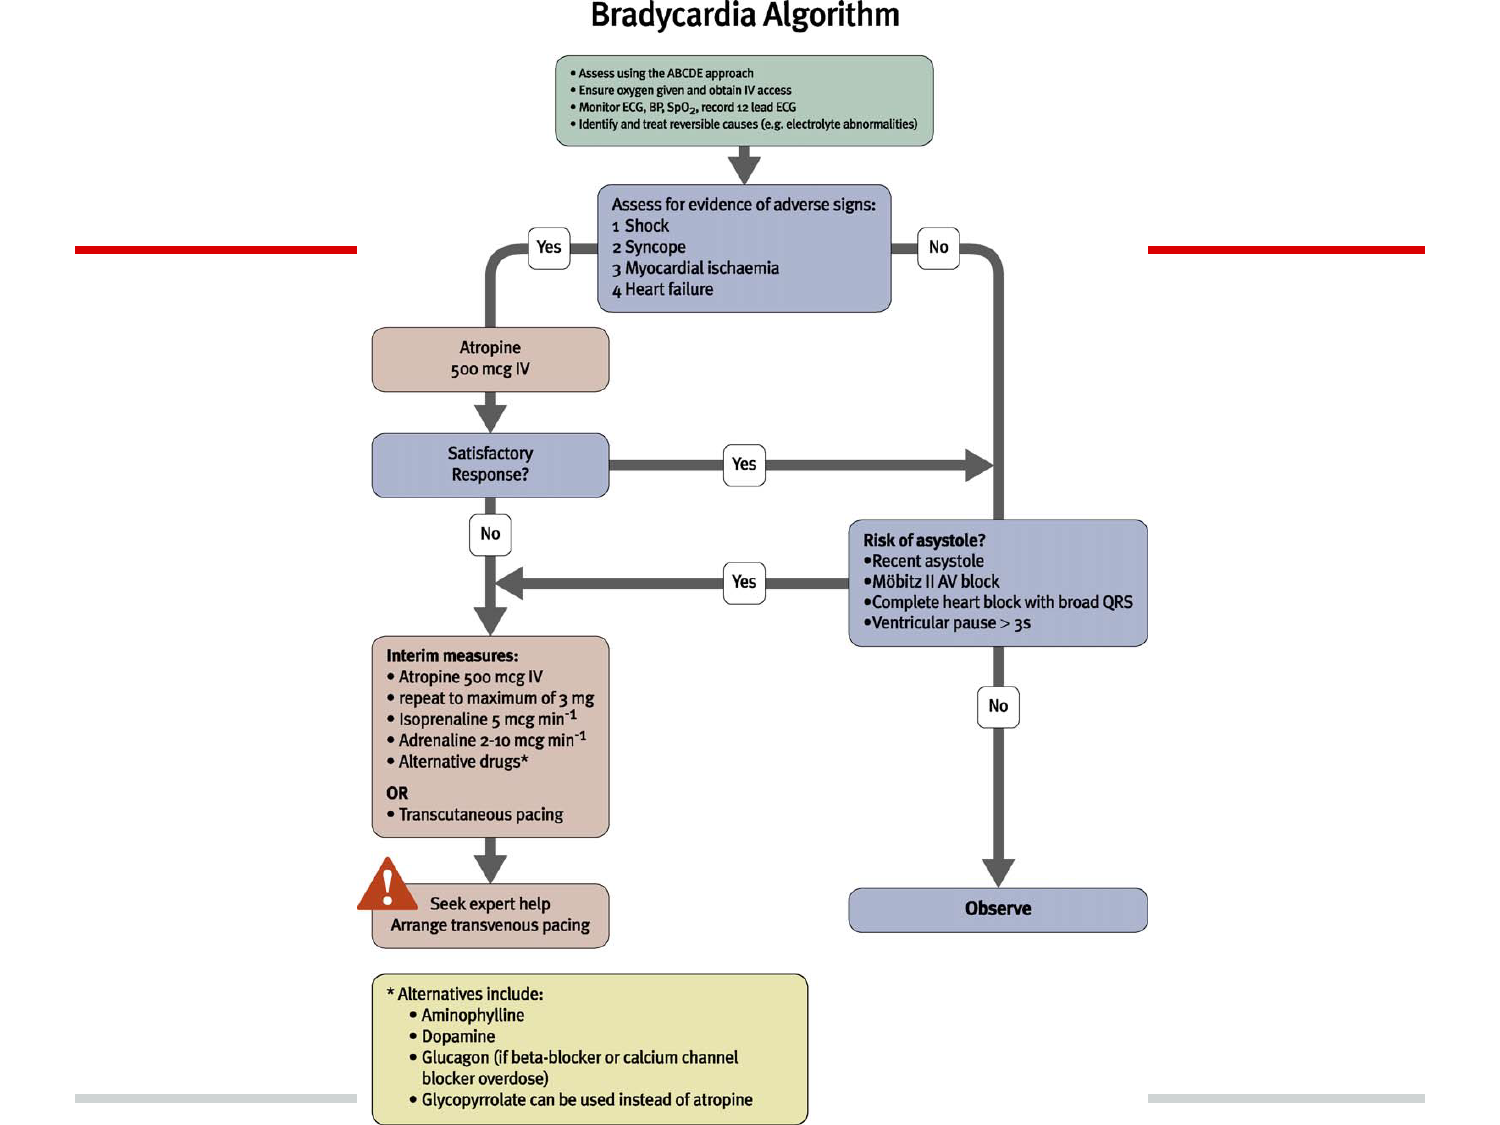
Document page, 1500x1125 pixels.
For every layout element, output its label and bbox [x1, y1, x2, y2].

picture [357, 0, 1148, 1125]
